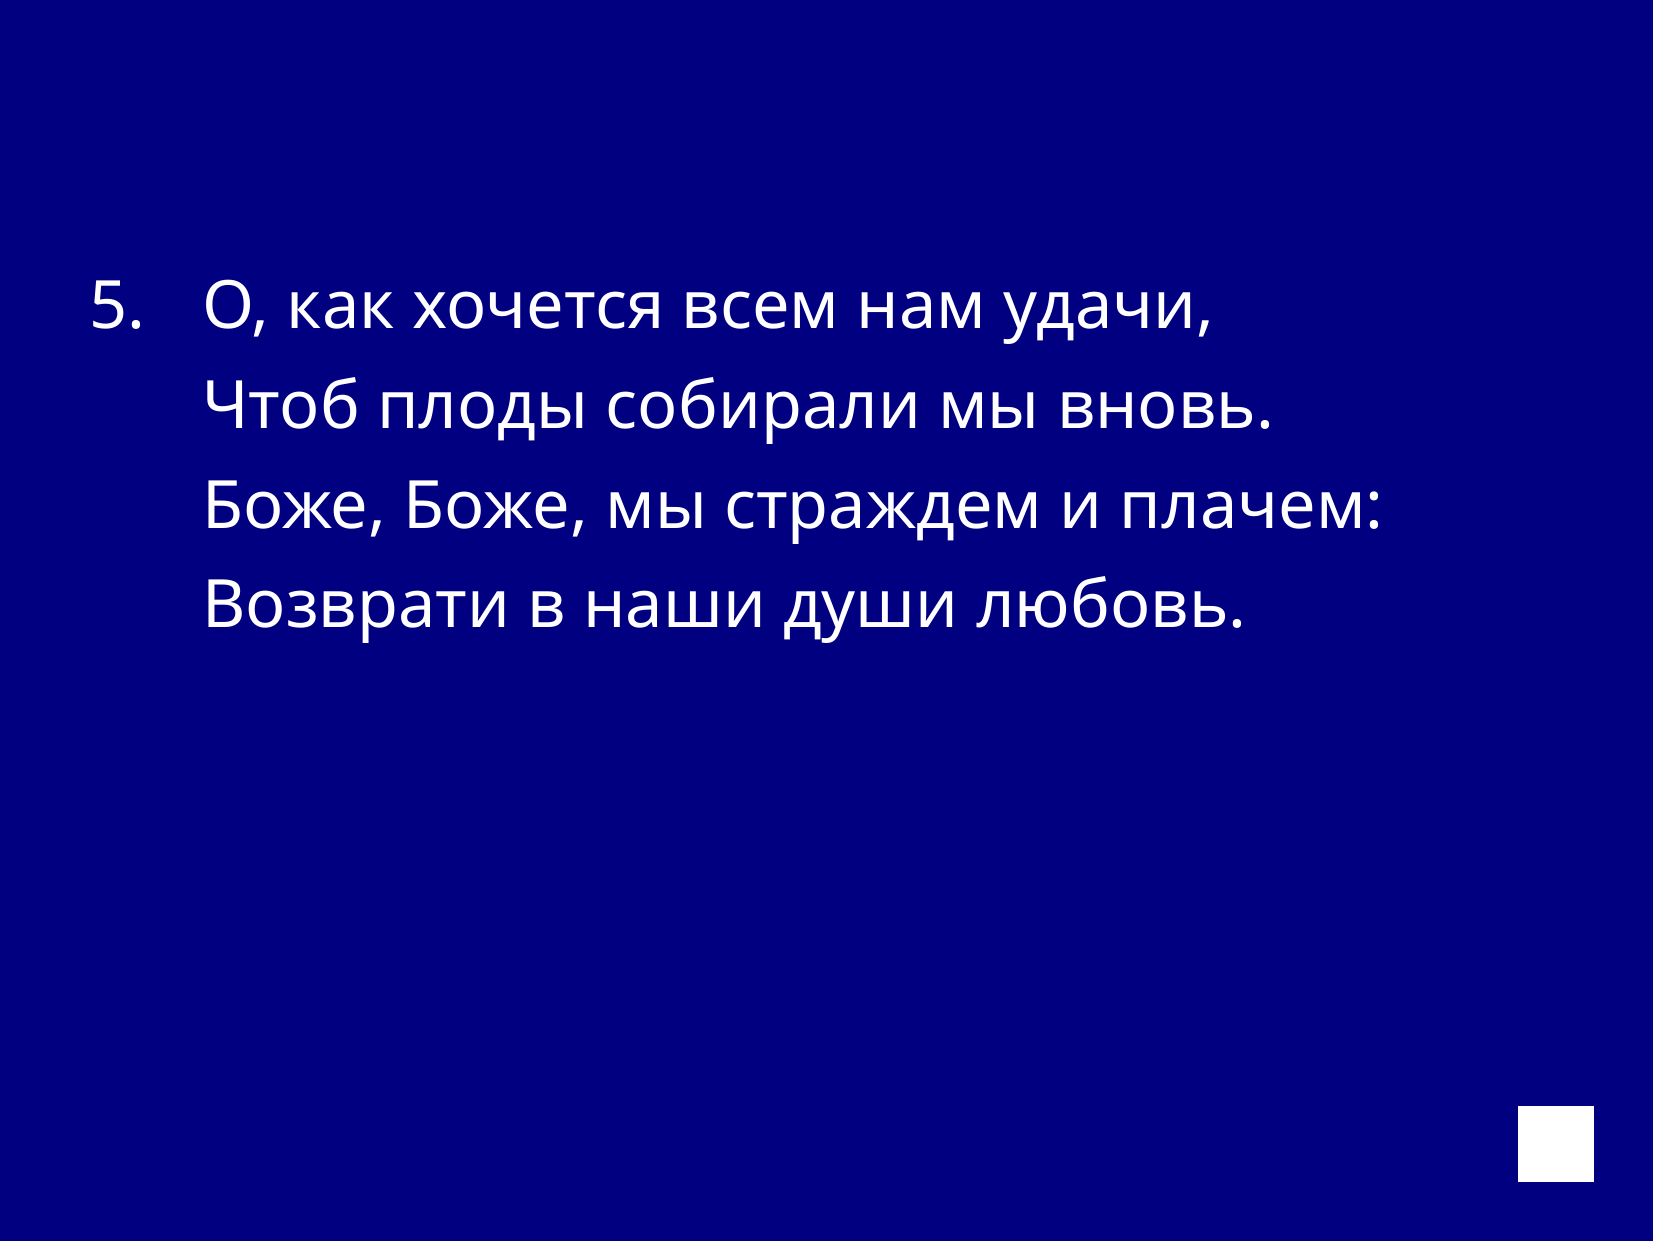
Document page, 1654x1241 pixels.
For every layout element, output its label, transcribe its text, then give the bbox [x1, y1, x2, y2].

text_box 5. О, как хочется всем нам удачи, Чтоб плоды собирали мы вновь. Боже, Боже, мы страждем и плачем: Возврати в наши души любовь. [75, 150, 1576, 1163]
text_box [1518, 1106, 1594, 1182]
